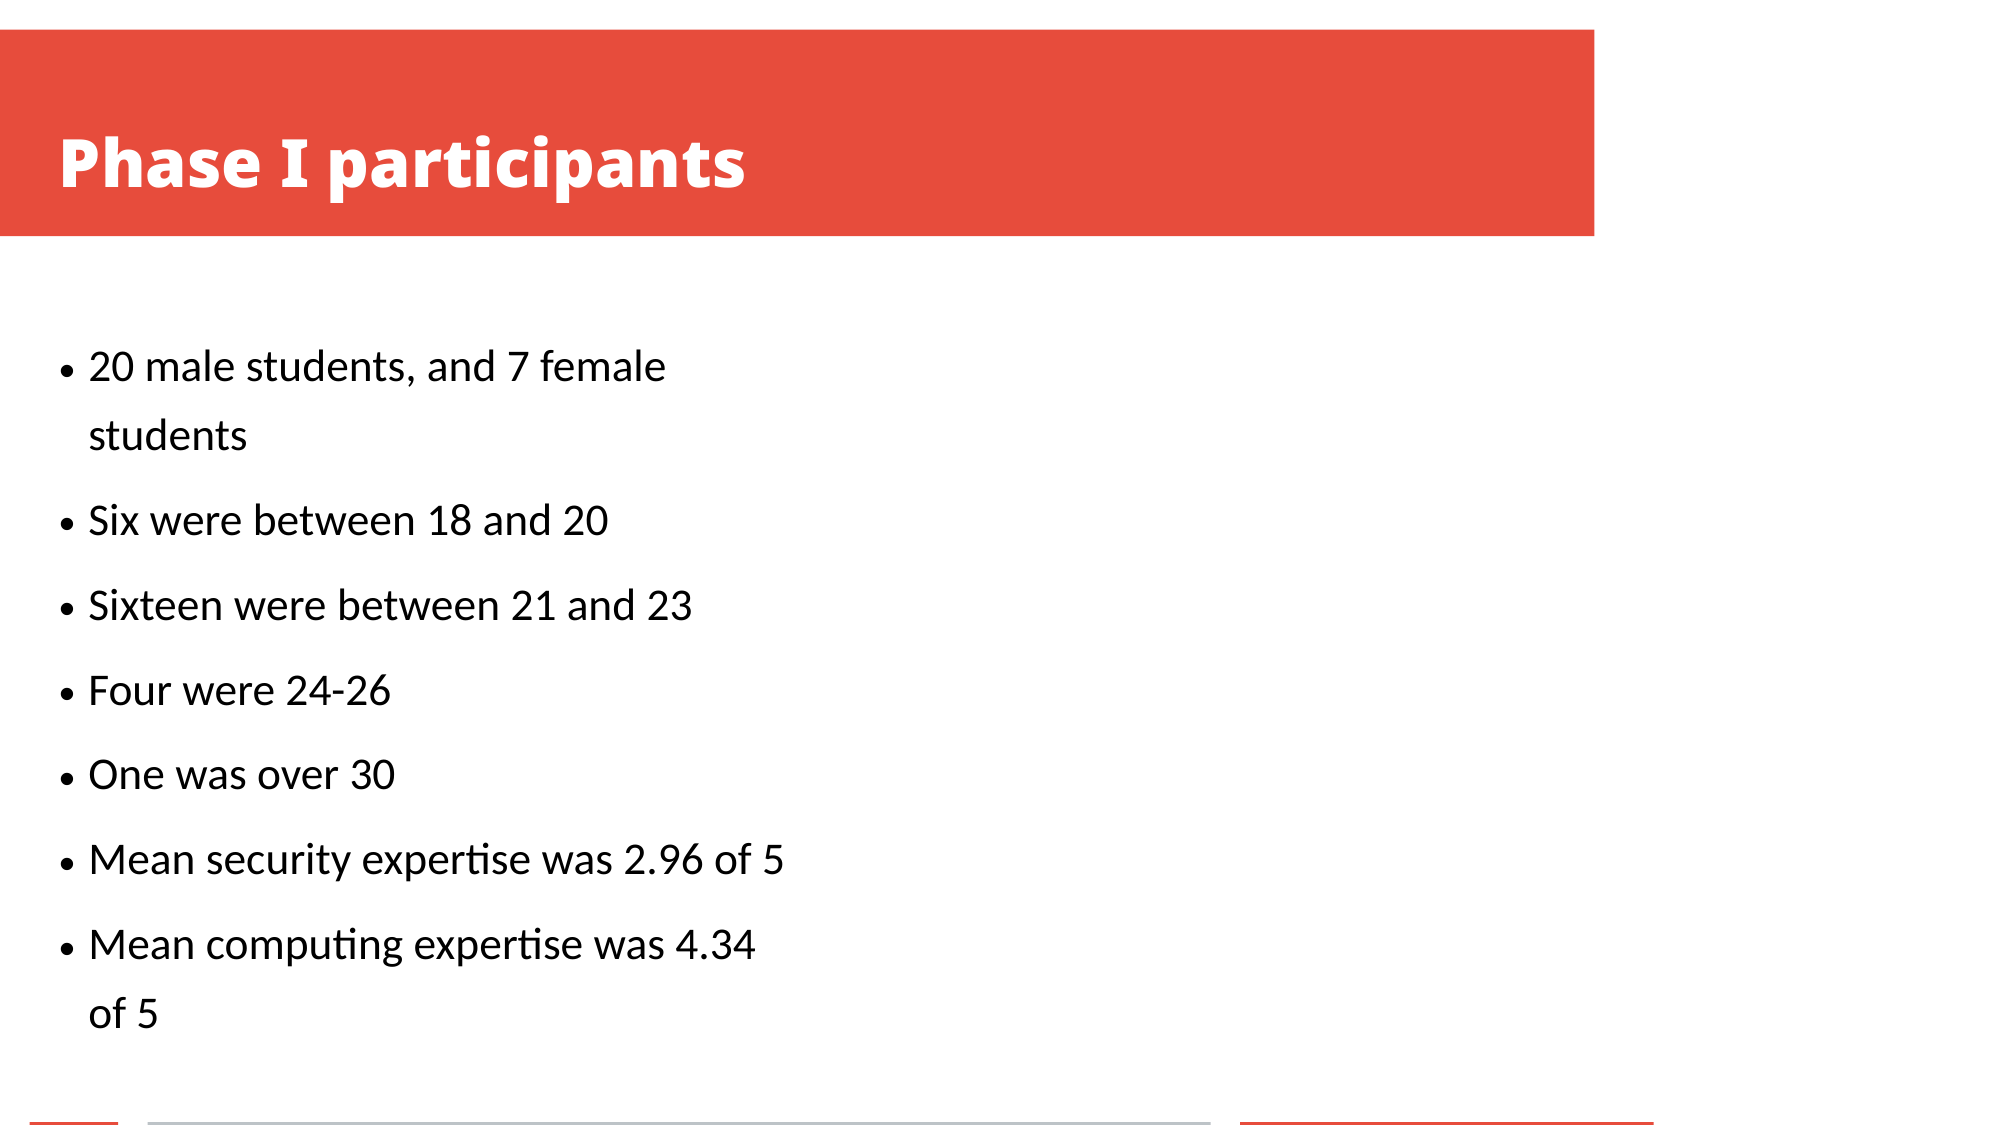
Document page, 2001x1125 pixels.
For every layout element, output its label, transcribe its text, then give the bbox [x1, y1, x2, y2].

title Phase I participants [59, 59, 1595, 207]
list 20 male students, and 7 female students Six were between 18 and 20 Sixteen were between 21 and 23 Four were 24-26 One was over 30 Mean security expertise was 2.96 of 5 Mean computing expertise was 4.34 of 5 [59, 324, 794, 1093]
